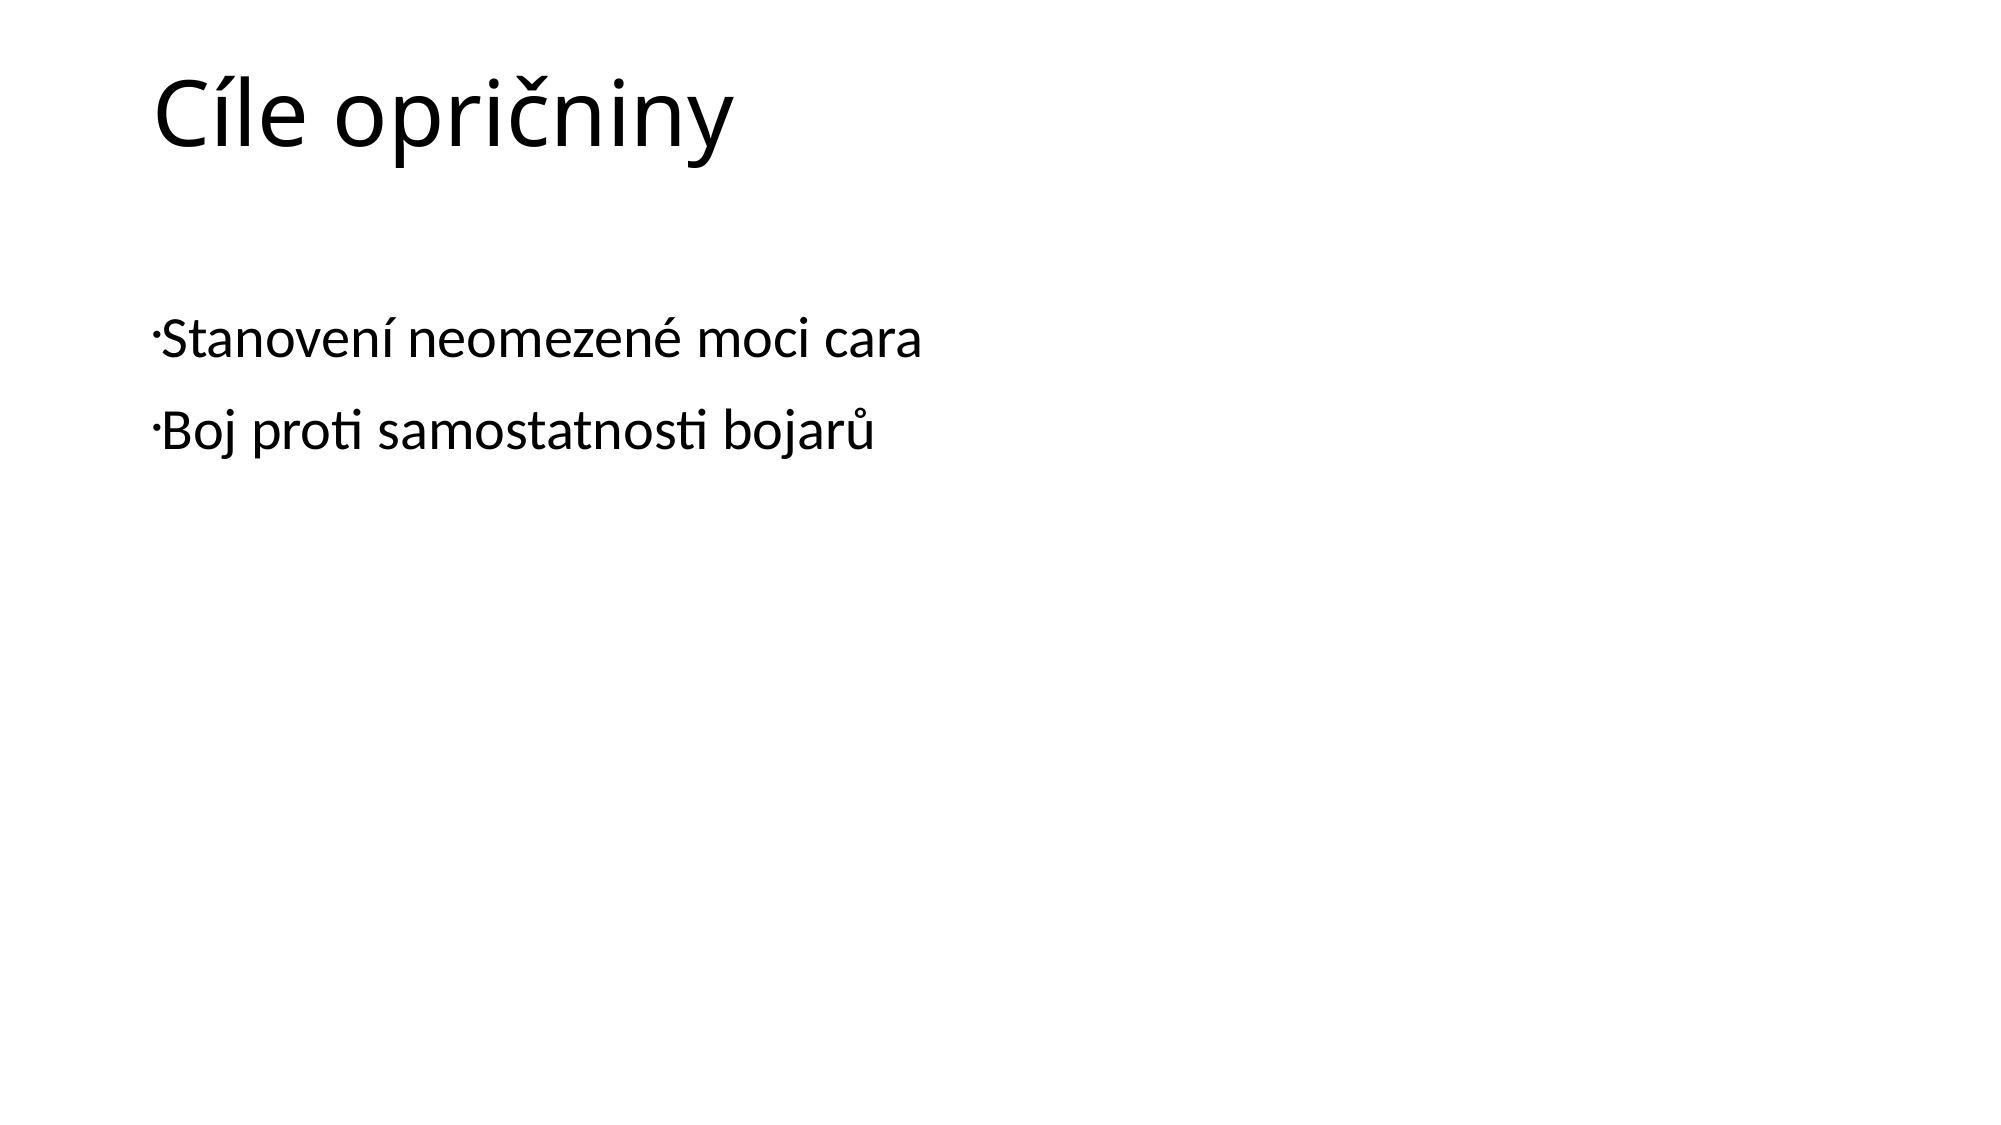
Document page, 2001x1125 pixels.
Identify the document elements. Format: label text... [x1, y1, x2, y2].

list Stanovení neomezené moci cara Boj proti samostatnosti bojarů [137, 299, 1863, 1014]
title Cíle opričniny [137, 59, 1863, 278]
